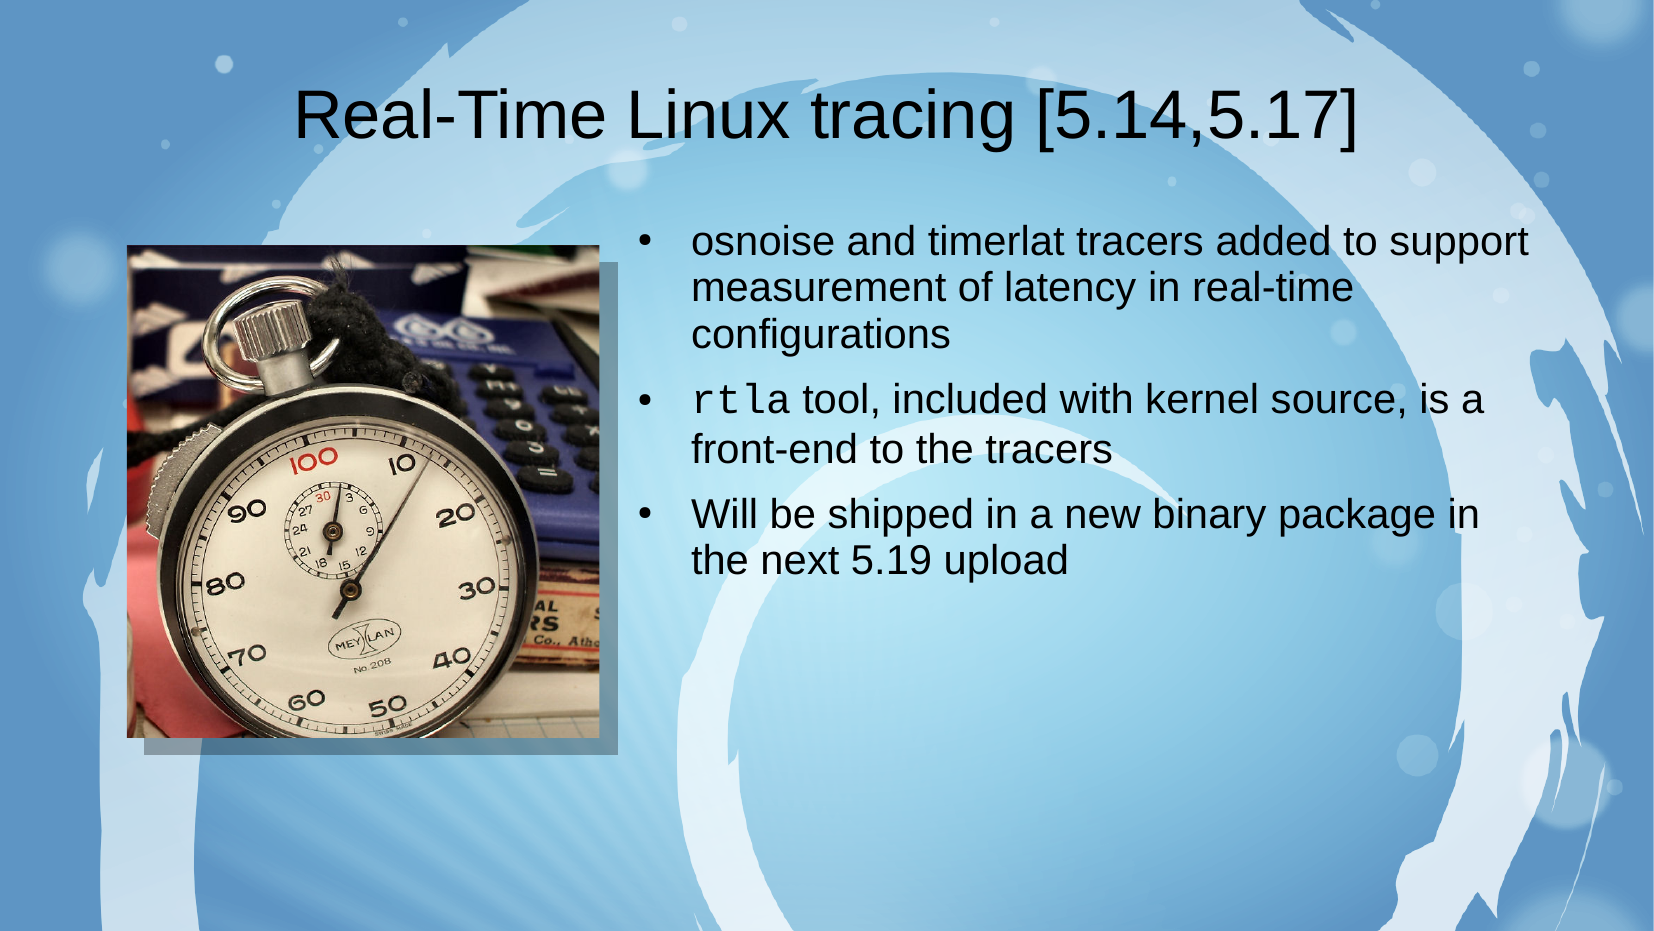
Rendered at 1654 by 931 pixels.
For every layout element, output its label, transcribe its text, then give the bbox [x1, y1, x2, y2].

title Real-Time Linux tracing [5.14,5.17] [118, 37, 1536, 193]
list osnoise and timerlat tracers added to support measurement of latency in real-time configurations rtla tool, included with kernel source, is a front-end to the tracers Will be shipped in a new binary package in the next 5.19 upload [620, 217, 1536, 832]
picture [0, 0, 1654, 931]
